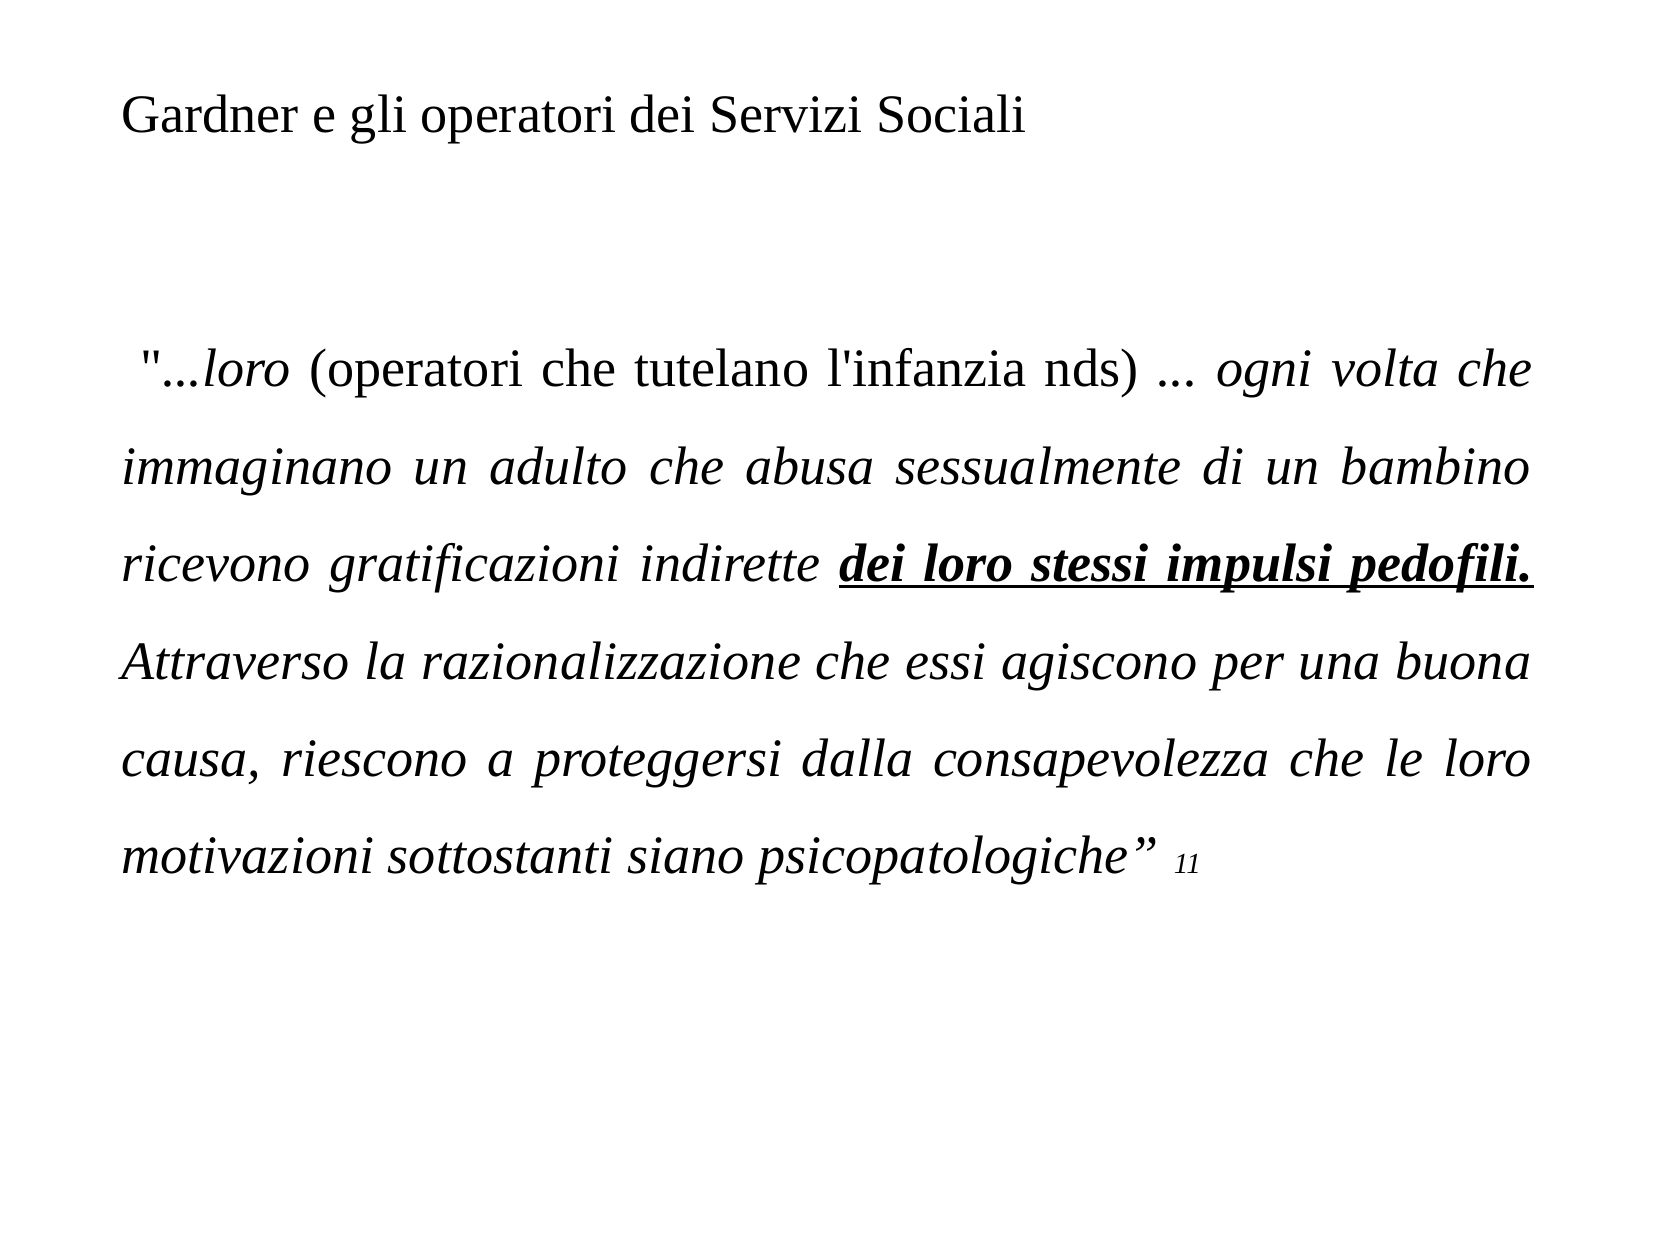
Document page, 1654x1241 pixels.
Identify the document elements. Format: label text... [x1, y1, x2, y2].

subtitle Gardner e gli operatori dei Servizi Sociali "...loro (operatori che tutelano l'infanzia nds) ... ogni volta che immaginano un adulto che abusa sessualmente di un bambino ricevono gratificazioni indirette dei loro stessi impulsi pedofili. Attraverso la razionalizzazione che essi agiscono per una buona causa, riescono a proteggersi dalla consapevolezza che le loro motivazioni sottostanti siano psicopatologiche” 11 11 R. Gardner, L'isteria collettiva dell'abuso sessuale, op. cit., pag. 41 [121, 46, 1534, 1132]
